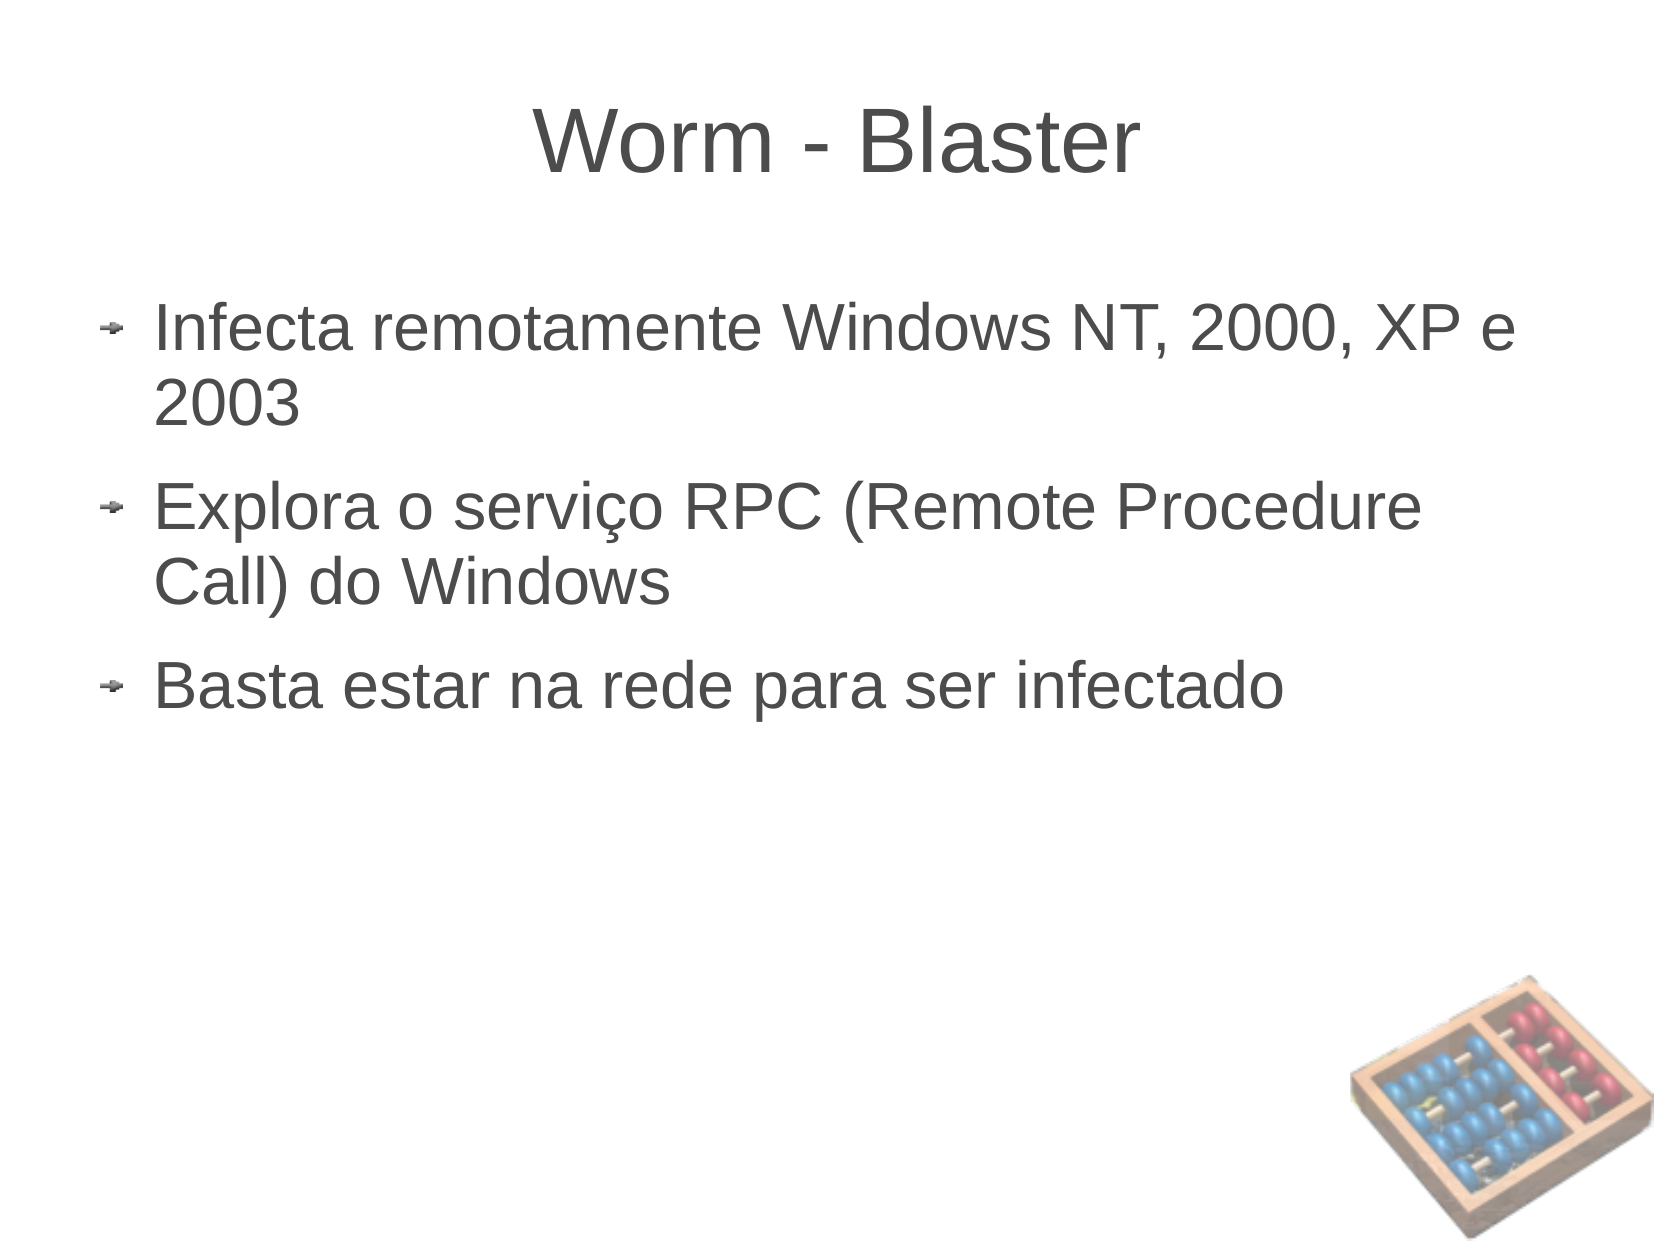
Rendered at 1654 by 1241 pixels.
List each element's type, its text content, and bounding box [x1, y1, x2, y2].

list Infecta remotamente Windows NT, 2000, XP e 2003 Explora o serviço RPC (Remote Procedure Call) do Windows Basta estar na rede para ser infectado [82, 290, 1571, 1109]
title Worm - Blaster [75, 44, 1601, 238]
